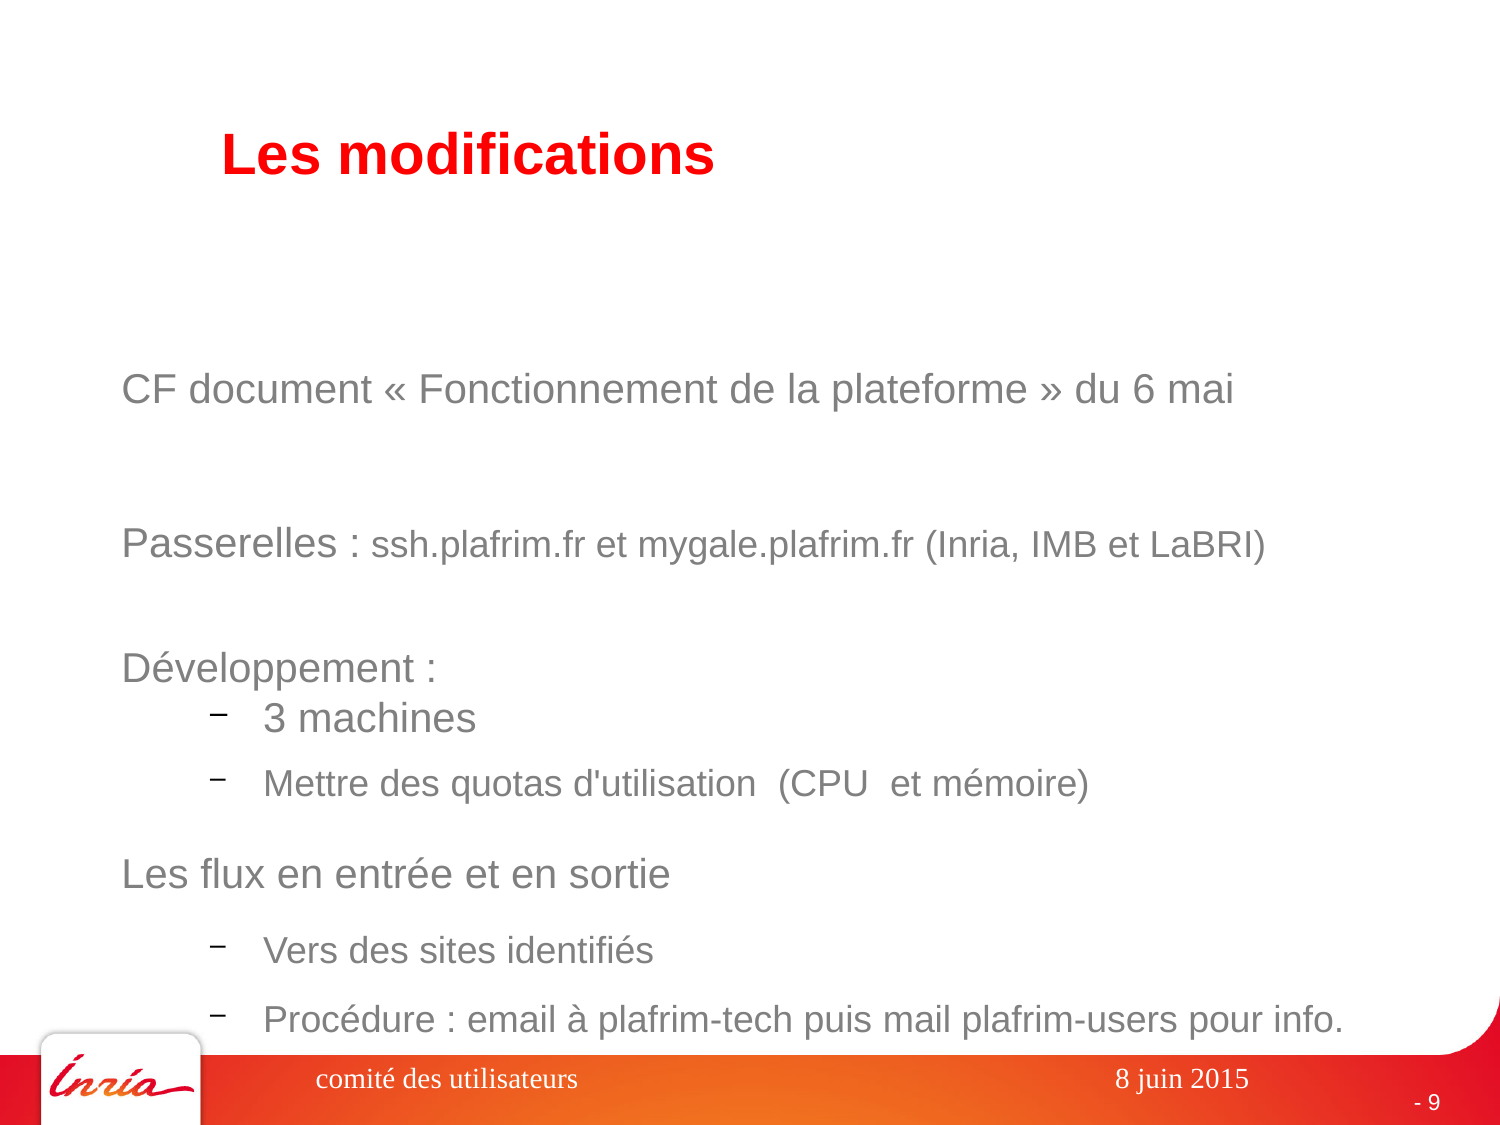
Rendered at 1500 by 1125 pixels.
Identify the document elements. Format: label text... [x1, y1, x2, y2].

picture [1194, 1016, 1204, 1030]
picture [419, 1016, 430, 1020]
picture [365, 1016, 375, 1030]
picture [472, 1016, 483, 1020]
picture [1214, 1016, 1225, 1030]
picture [967, 1016, 977, 1030]
picture [305, 1016, 316, 1030]
picture [387, 1016, 396, 1030]
picture [1092, 1016, 1101, 1030]
picture [830, 1016, 839, 1030]
picture [571, 1022, 581, 1030]
picture [738, 1016, 749, 1020]
list CF document « Fonctionnement de la plateforme » du 6 mai Passerelles : ssh.plafrim.fr et mygale.plafrim.fr (Inria, IMB et LaBRI) Développement : 3 machines Mettre des quotas d'utilisation (CPU et mémoire) Les flux en entrée et en sortie Vers des sites identifiés Procédure : email à plafrim-tech puis mail plafrim-users pour info. [121, 326, 1359, 1016]
picture [1318, 1016, 1329, 1030]
title Les modifications [221, 57, 1459, 246]
picture [919, 1022, 929, 1030]
picture [809, 1016, 819, 1030]
picture [603, 1016, 613, 1030]
picture [0, 947, 1500, 1125]
picture [995, 1022, 1005, 1030]
picture [1130, 1016, 1141, 1020]
picture [631, 1022, 641, 1030]
picture [344, 1016, 355, 1020]
picture [1235, 1016, 1244, 1030]
picture [523, 1022, 533, 1030]
